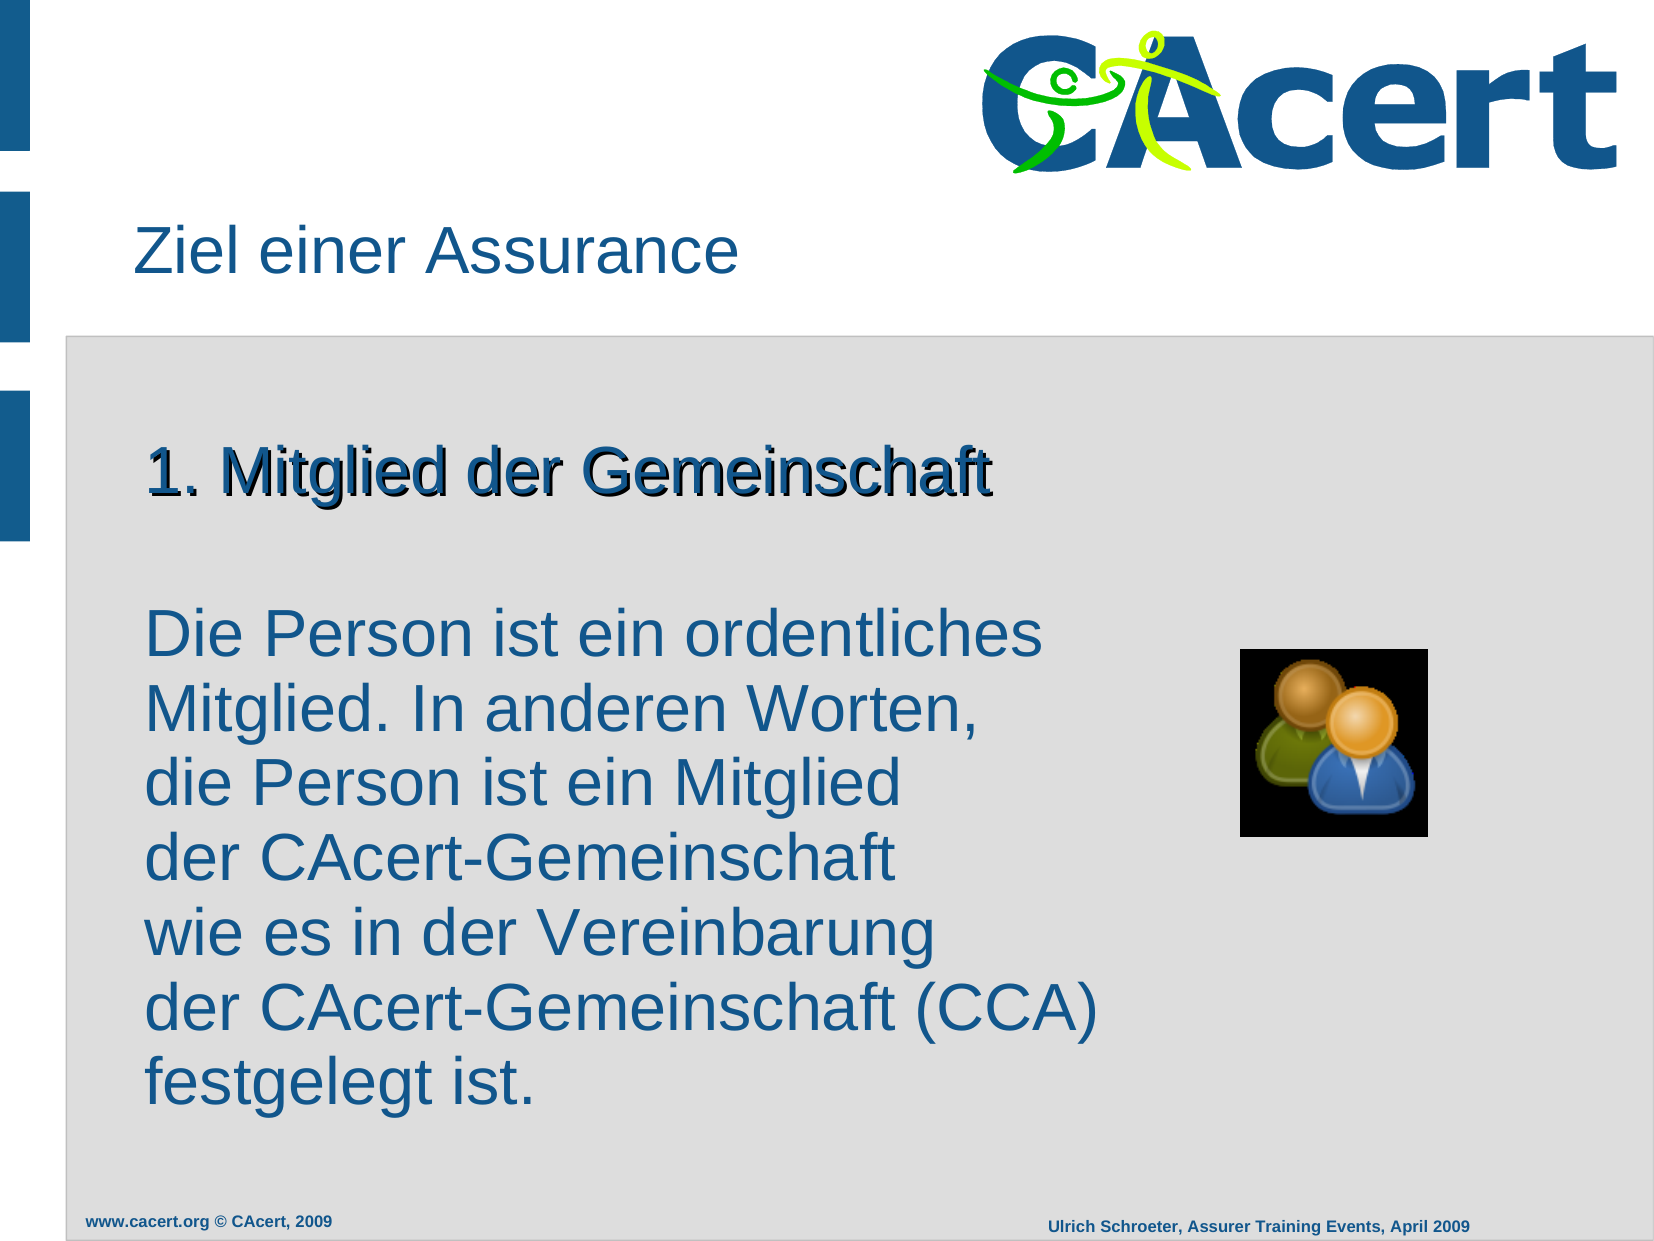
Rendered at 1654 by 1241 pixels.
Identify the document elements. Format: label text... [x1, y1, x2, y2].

text_box 1. Mitglied der Gemeinschaft Die Person ist ein ordentliches Mitglied. In anderen Worten, die Person ist ein Mitglied der CAcert-Gemeinschaft wie es in der Vereinbarung der CAcert-Gemeinschaft (CCA) festgelegt ist. [129, 425, 1116, 1127]
picture [1240, 649, 1428, 838]
text_box Ziel einer Assurance [118, 191, 756, 296]
